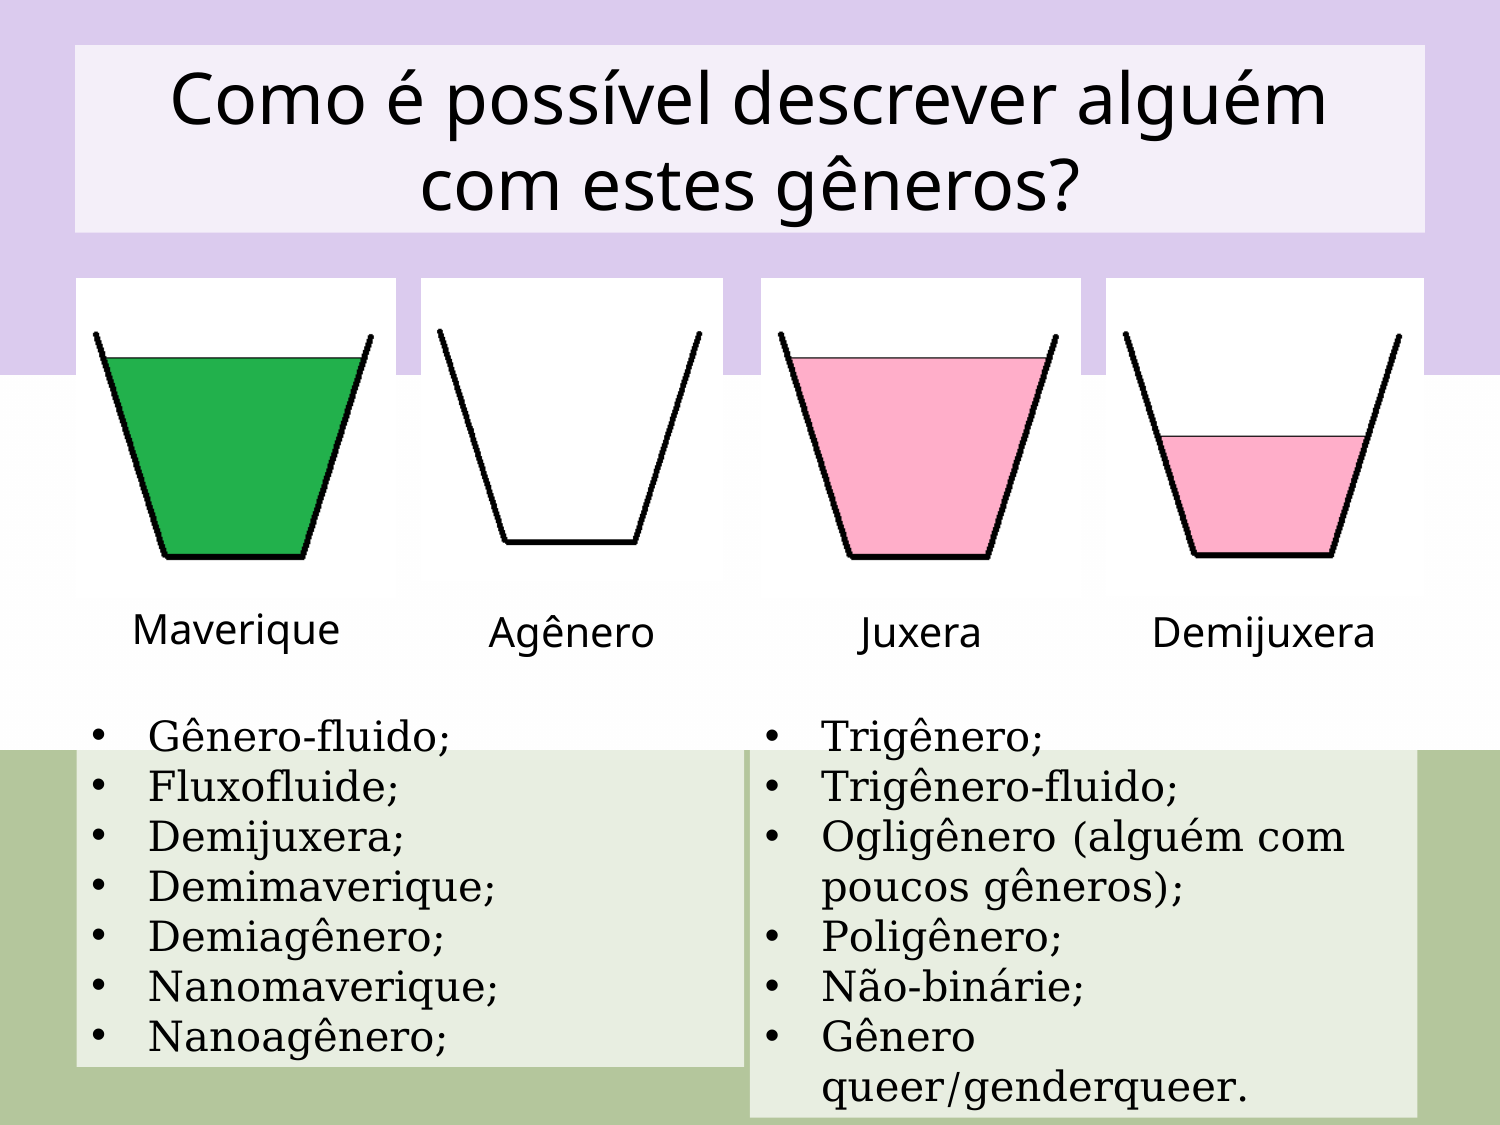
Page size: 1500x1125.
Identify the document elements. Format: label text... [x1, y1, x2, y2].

picture [1106, 278, 1424, 596]
text_box Trigênero; Trigênero-fluido; Ogligênero (alguém com poucos gêneros); Poligênero; Não-binárie; Gênero queer/genderqueer. [749, 702, 1418, 1118]
picture [761, 278, 1081, 598]
title Como é possível descrever alguém com estes gêneros? [75, 45, 1425, 233]
text_box Agênero [421, 597, 723, 663]
text_box Gênero-fluido; Fluxofluide; Demijuxera; Demimaverique; Demiagênero; Nanomaverique; Nanoagênero; [76, 701, 745, 1067]
picture [76, 278, 396, 598]
text_box Juxera [761, 598, 1081, 663]
text_box Maverique [85, 598, 387, 661]
picture [421, 278, 723, 581]
text_box Demijuxera [1092, 598, 1436, 663]
